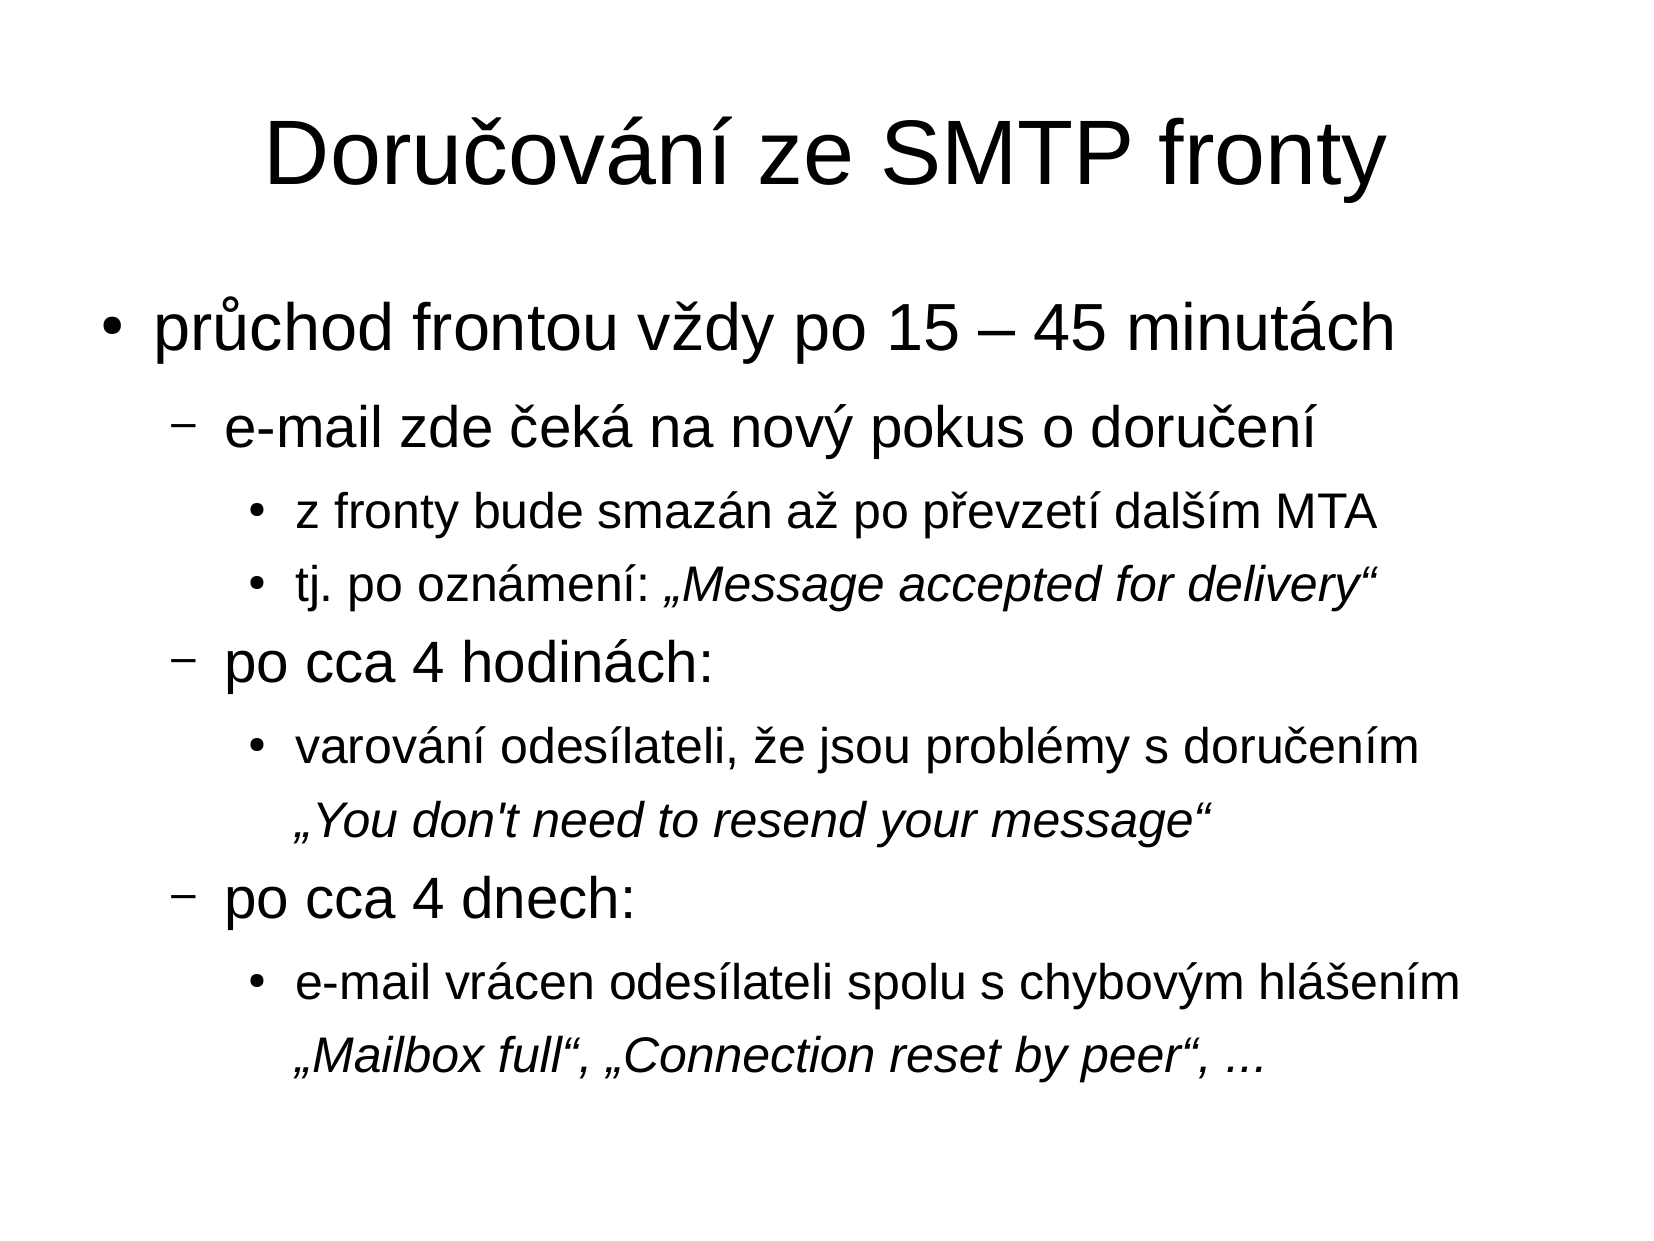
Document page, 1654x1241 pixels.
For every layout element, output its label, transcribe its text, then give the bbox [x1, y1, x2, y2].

list průchod frontou vždy po 15 – 45 minutách e-mail zde čeká na nový pokus o doručení z fronty bude smazán až po převzetí dalším MTA tj. po oznámení: „Message accepted for delivery“ po cca 4 hodinách: varování odesílateli, že jsou problémy s doručením „You don't need to resend your message“ po cca 4 dnech: e-mail vrácen odesílateli spolu s chybovým hlášením „Mailbox full“, „Connection reset by peer“, ... [82, 290, 1571, 1158]
title Doručování ze SMTP fronty [82, 49, 1571, 257]
